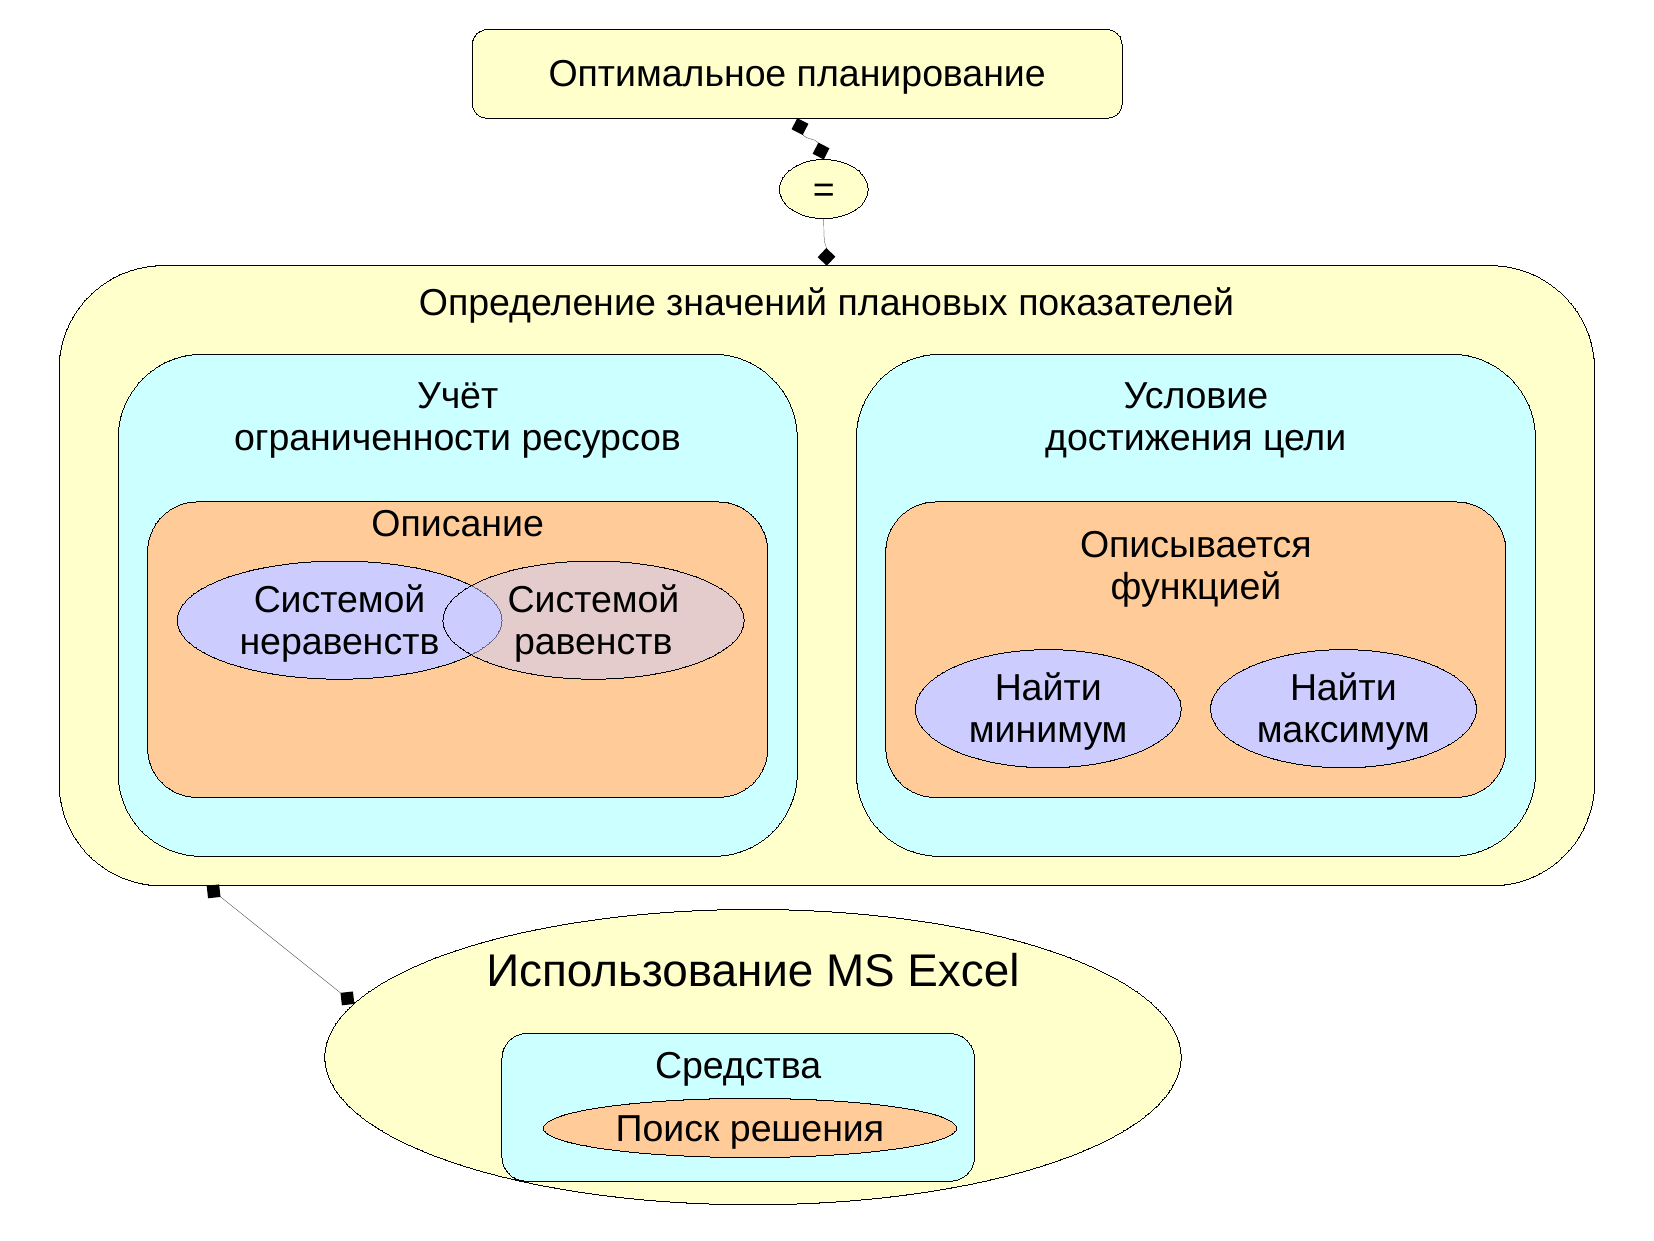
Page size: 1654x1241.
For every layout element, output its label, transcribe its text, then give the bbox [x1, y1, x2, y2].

text_box Системой равенств [442, 561, 745, 680]
text_box Оптимальное планирование [472, 29, 1123, 119]
text_box Использование MS Excel [324, 909, 1182, 1205]
text_box Описание [147, 501, 768, 798]
text_box Средства [501, 1033, 975, 1182]
text_box = [779, 159, 869, 219]
text_box Найти максимум [1210, 649, 1477, 768]
text_box Найти минимум [915, 649, 1182, 768]
text_box Определение значений плановых показателей [59, 265, 1595, 886]
text_box Системой неравенств [177, 561, 471, 680]
text_box Условие достижения цели [856, 354, 1536, 857]
text_box Поиск решения [543, 1098, 957, 1158]
text_box Учёт ограниченности ресурсов [118, 354, 798, 857]
text_box Описывается функцией [885, 501, 1506, 798]
